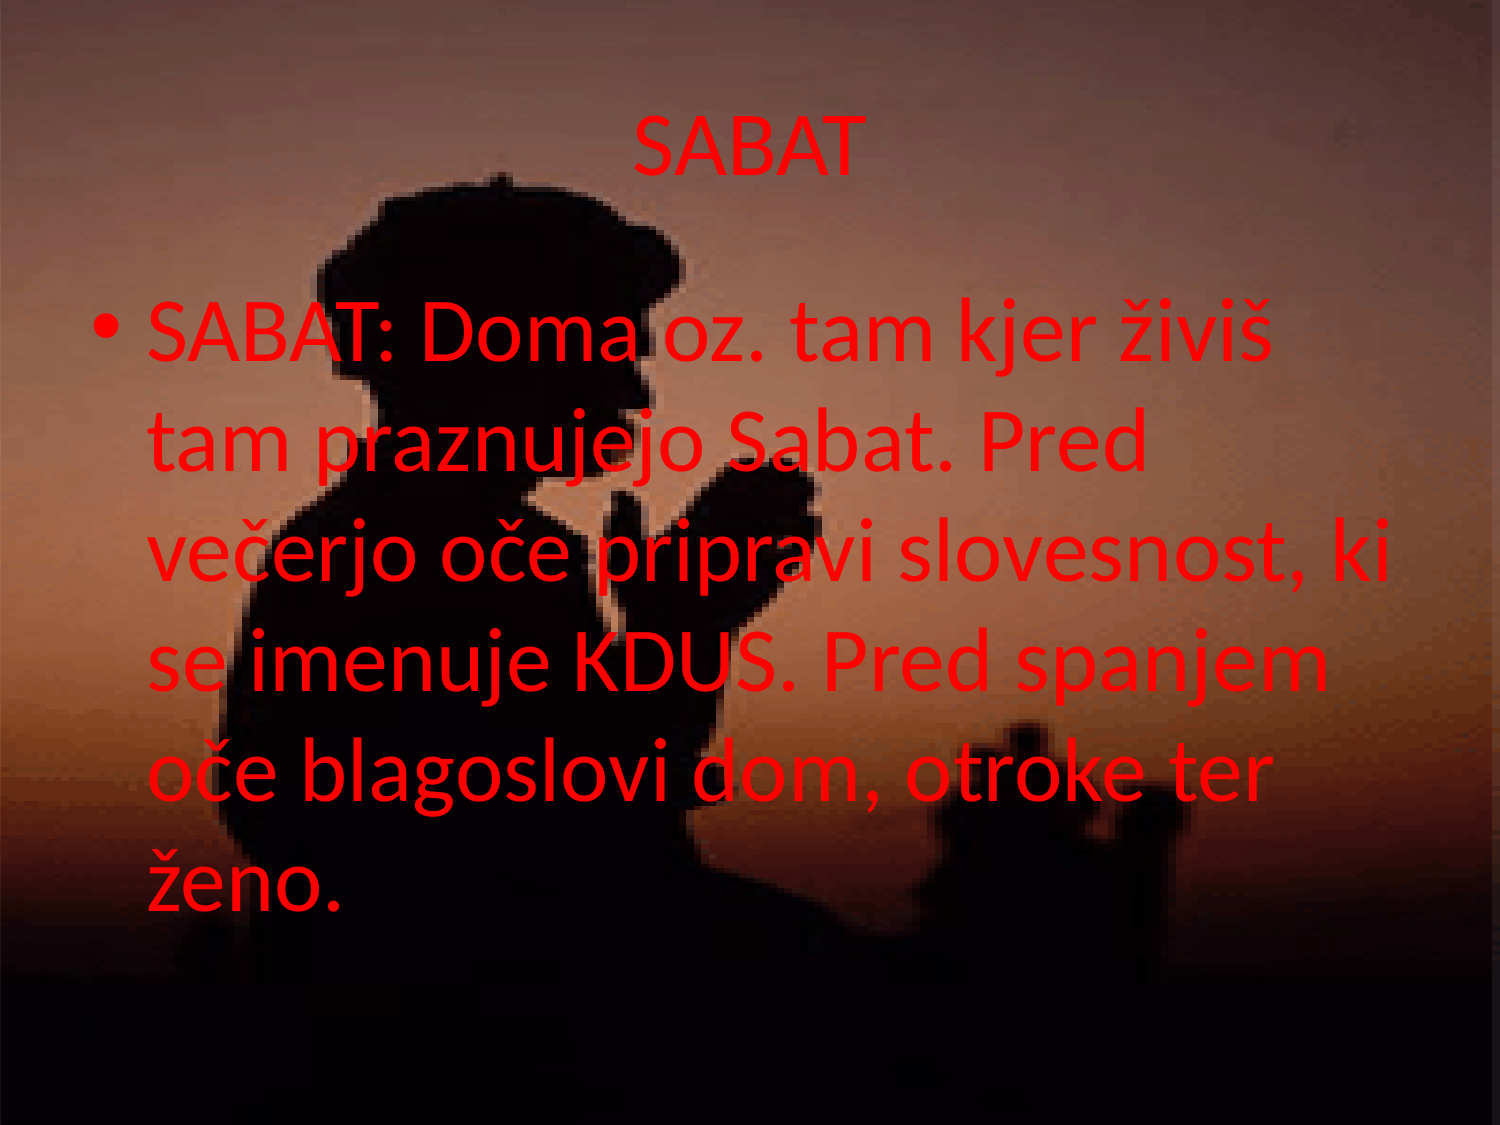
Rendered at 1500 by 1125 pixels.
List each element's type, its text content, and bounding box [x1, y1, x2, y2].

list SABAT: Doma oz. tam kjer živiš tam praznujejo Sabat. Pred večerjo oče pripravi slovesnost, ki se imenuje KDUS. Pred spanjem oče blagoslovi dom, otroke ter ženo. [75, 262, 1425, 1005]
title SABAT [75, 45, 1425, 233]
picture [0, 0, 1500, 1125]
